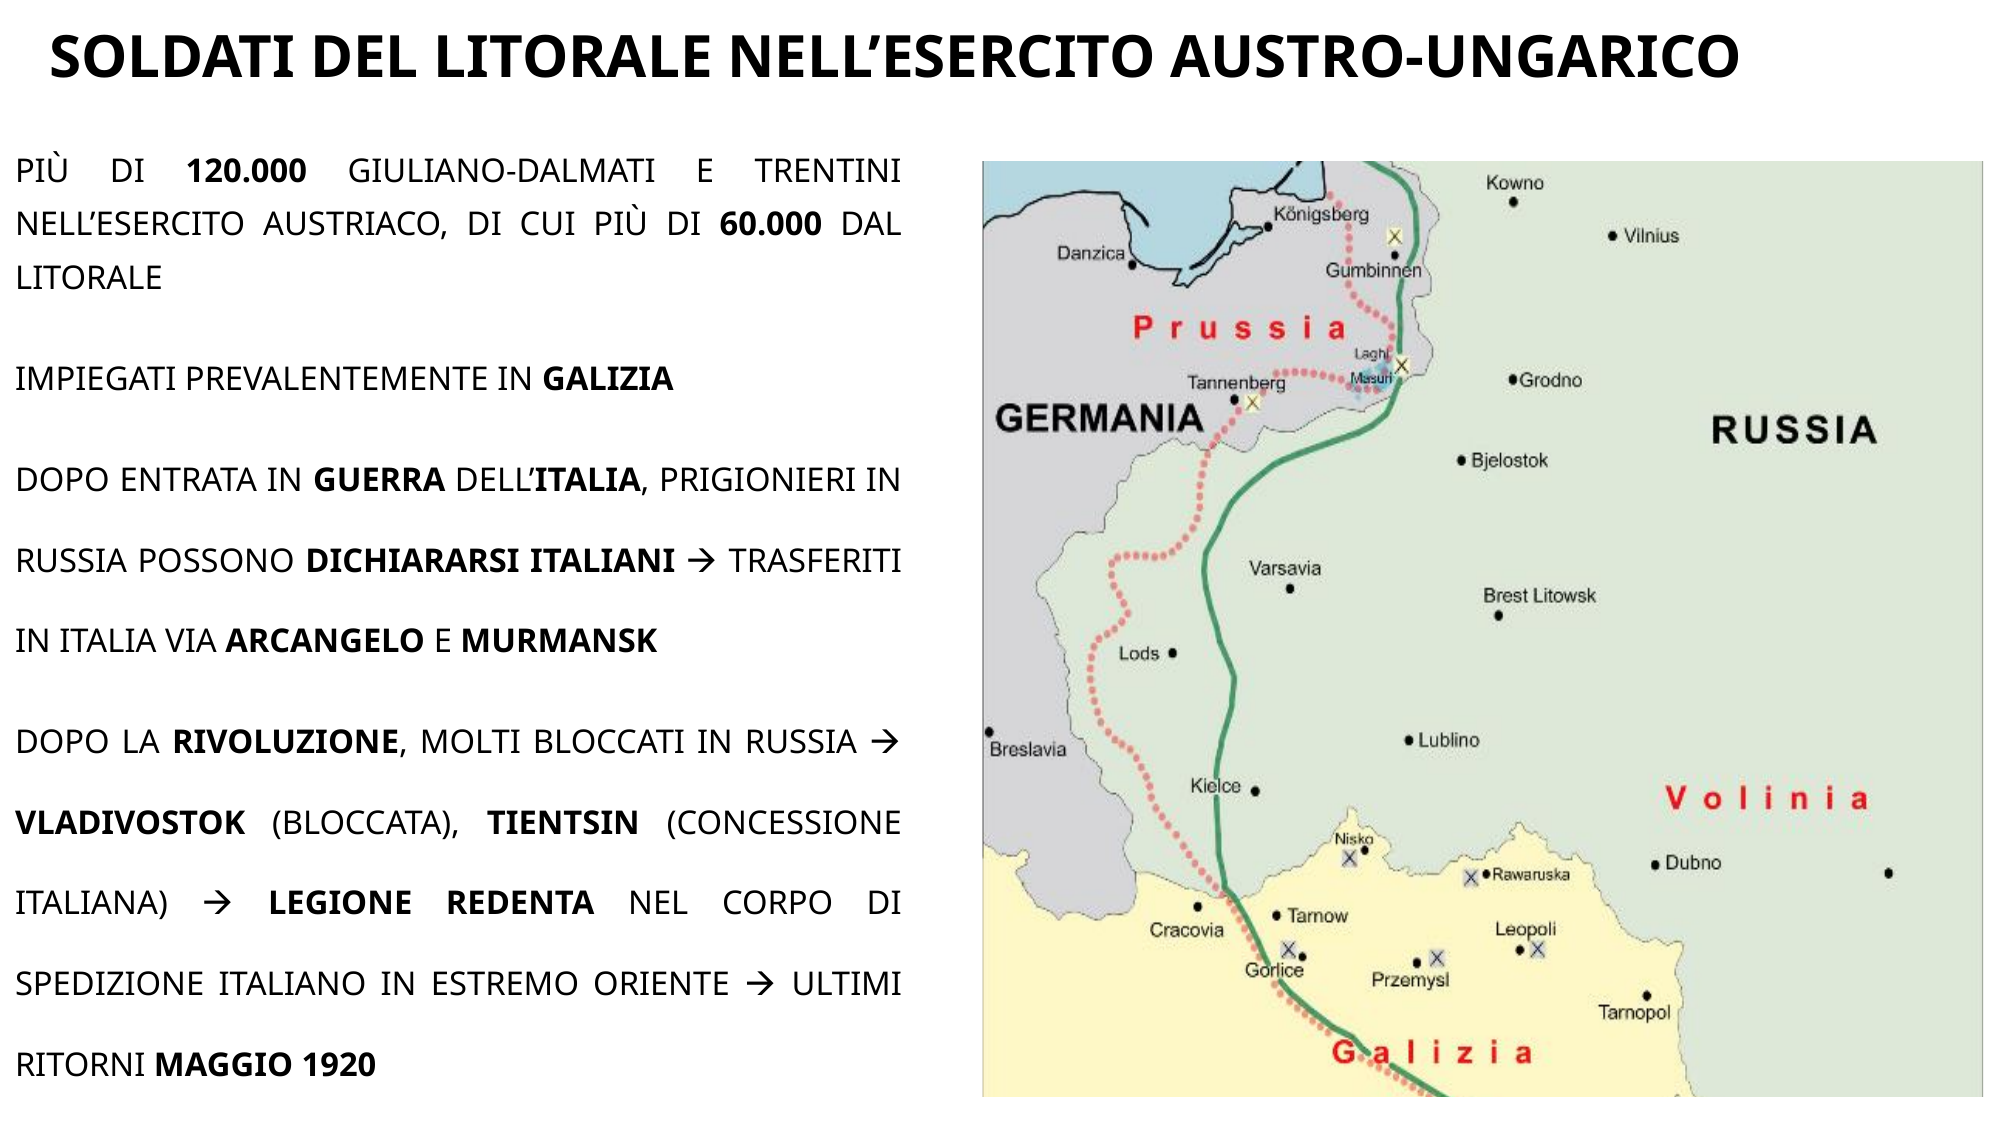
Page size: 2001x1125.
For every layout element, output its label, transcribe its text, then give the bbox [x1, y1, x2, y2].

list PIÙ DI 120.000 GIULIANO-DALMATI E TRENTINI NELL’ESERCITO AUSTRIACO, DI CUI PIÙ DI 60.000 DAL LITORALE IMPIEGATI PREVALENTEMENTE IN GALIZIA DOPO ENTRATA IN GUERRA DELL’ITALIA, PRIGIONIERI IN RUSSIA POSSONO DICHIARARSI ITALIANI  TRASFERITI IN ITALIA VIA ARCANGELO E MURMANSK DOPO LA RIVOLUZIONE, MOLTI BLOCCATI IN RUSSIA  VLADIVOSTOK (BLOCCATA), TIENTSIN (CONCESSIONE ITALIANA)  LEGIONE REDENTA NEL CORPO DI SPEDIZIONE ITALIANO IN ESTREMO ORIENTE  ULTIMI RITORNI MAGGIO 1920 [0, 141, 950, 1108]
picture [982, 161, 1984, 1097]
title SOLDATI DEL LITORALE NELL’ESERCITO AUSTRO-UNGARICO [34, 17, 1924, 98]
